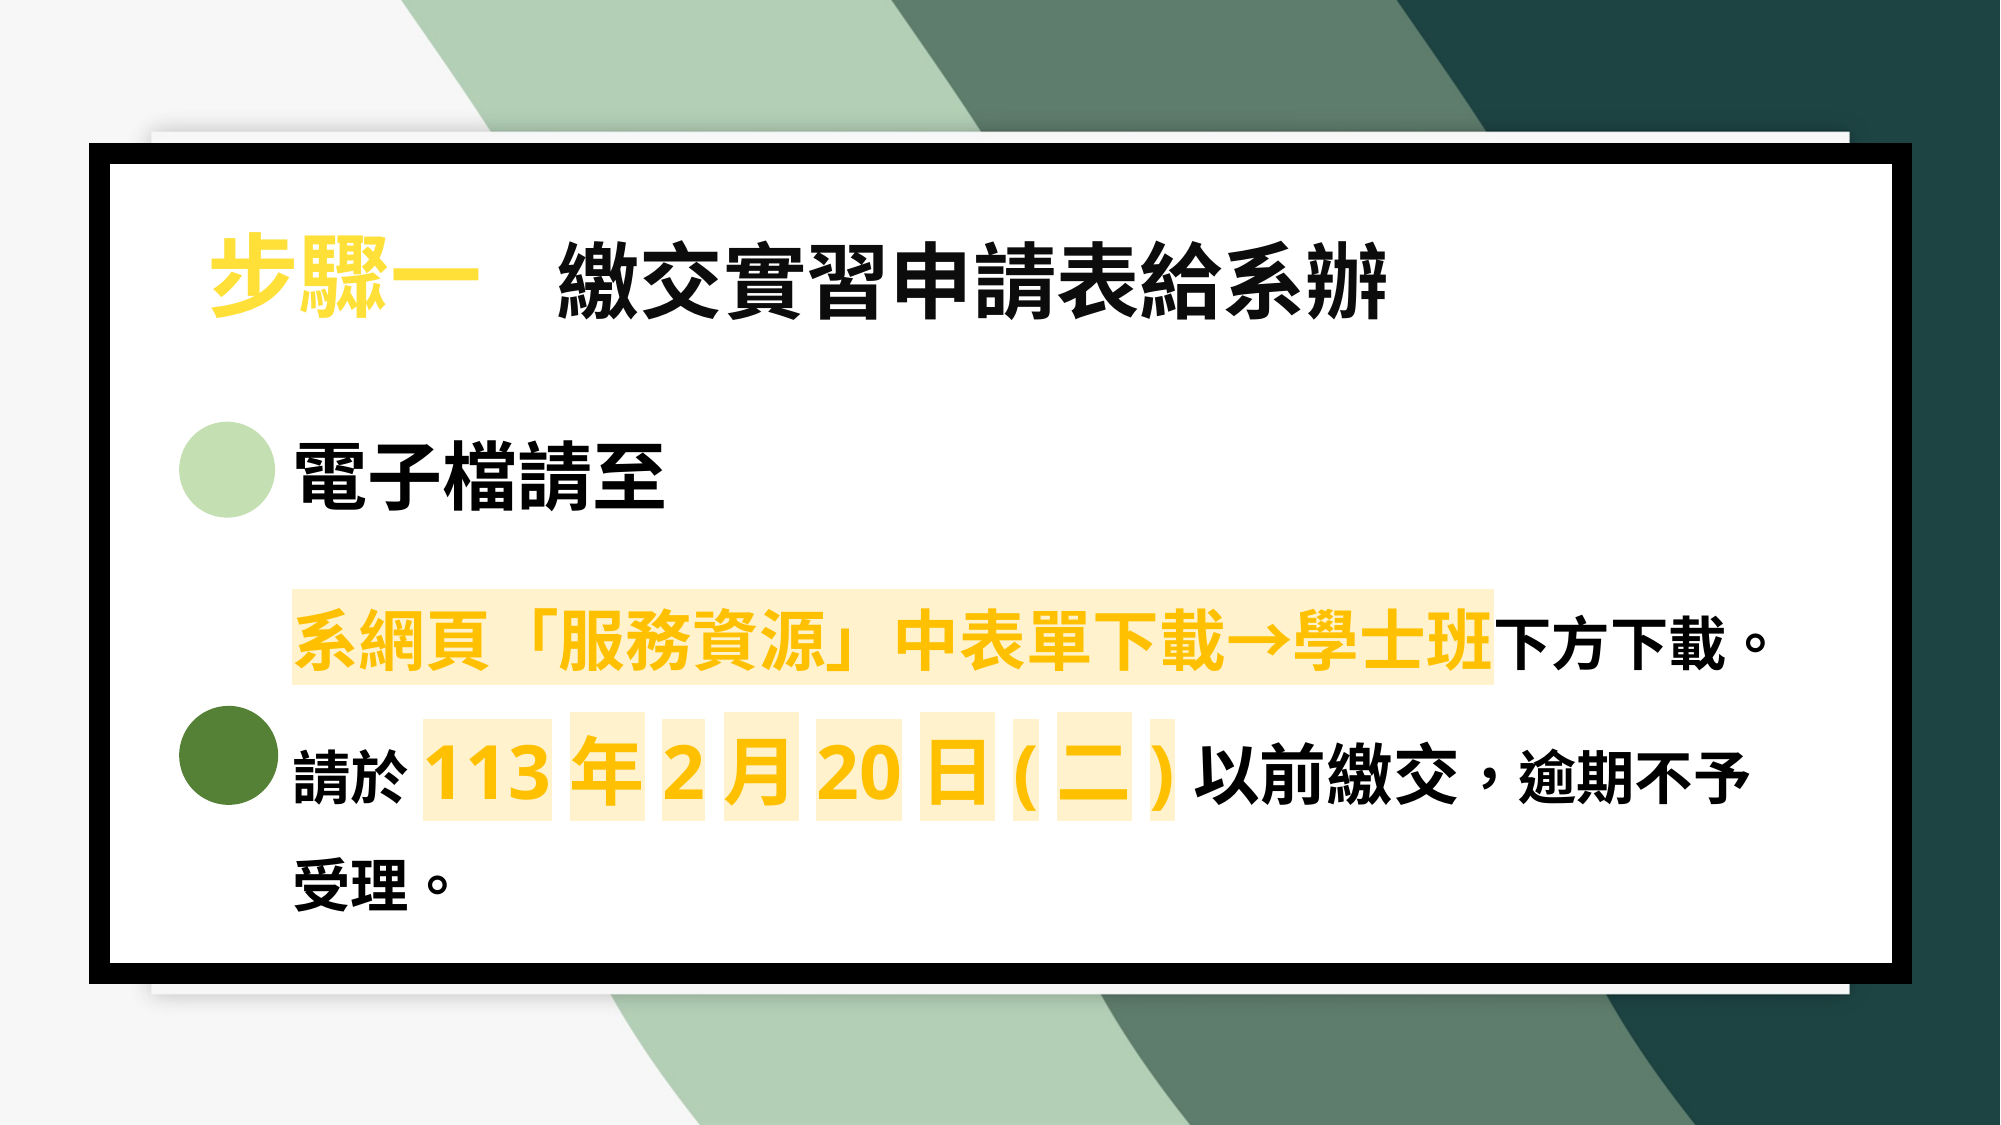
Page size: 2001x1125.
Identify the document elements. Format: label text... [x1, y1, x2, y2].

picture [0, 0, 2000, 1125]
text_box 繳交實習申請表給系辦 [542, 222, 1458, 337]
text_box 電子檔請至 系網頁「服務資源」中表單下載→學士班下方下載。 請於113年2月20日(二)以前繳交，逾期不予受理。 [277, 421, 1817, 826]
text_box [100, 153, 1902, 974]
text_box 步驟一 [60, 211, 630, 338]
